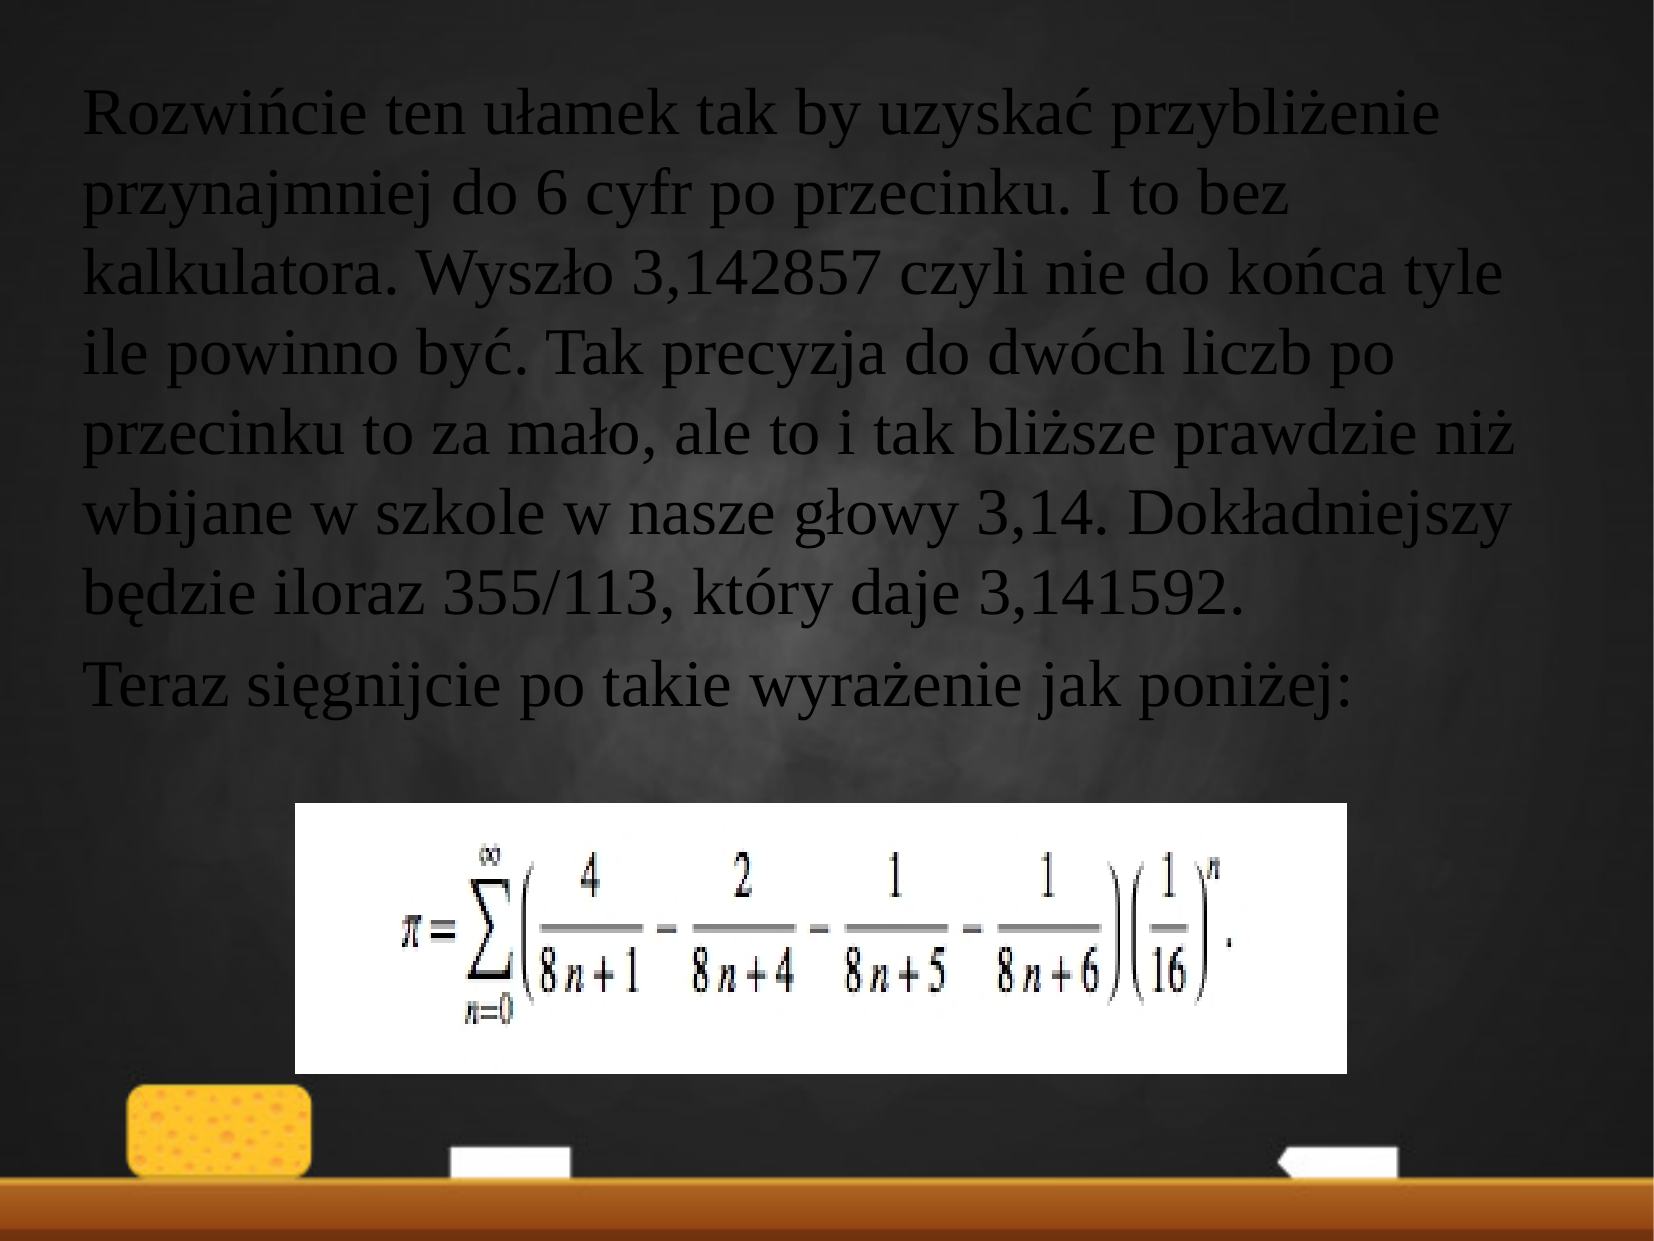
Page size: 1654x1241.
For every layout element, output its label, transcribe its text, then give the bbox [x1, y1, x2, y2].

picture [295, 803, 1347, 1075]
list Rozwińcie ten ułamek tak by uzyskać przybliżenie przynajmniej do 6 cyfr po przecinku. I to bez kalkulatora. Wyszło 3,142857 czyli nie do końca tyle ile powinno być. Tak precyzja do dwóch liczb po przecinku to za mało, ale to i tak bliższe prawdzie niż wbijane w szkole w nasze głowy 3,14. Dokładniejszy będzie iloraz 355/113, który daje 3,141592. Teraz sięgnijcie po takie wyrażenie jak poniżej: [82, 67, 1571, 886]
